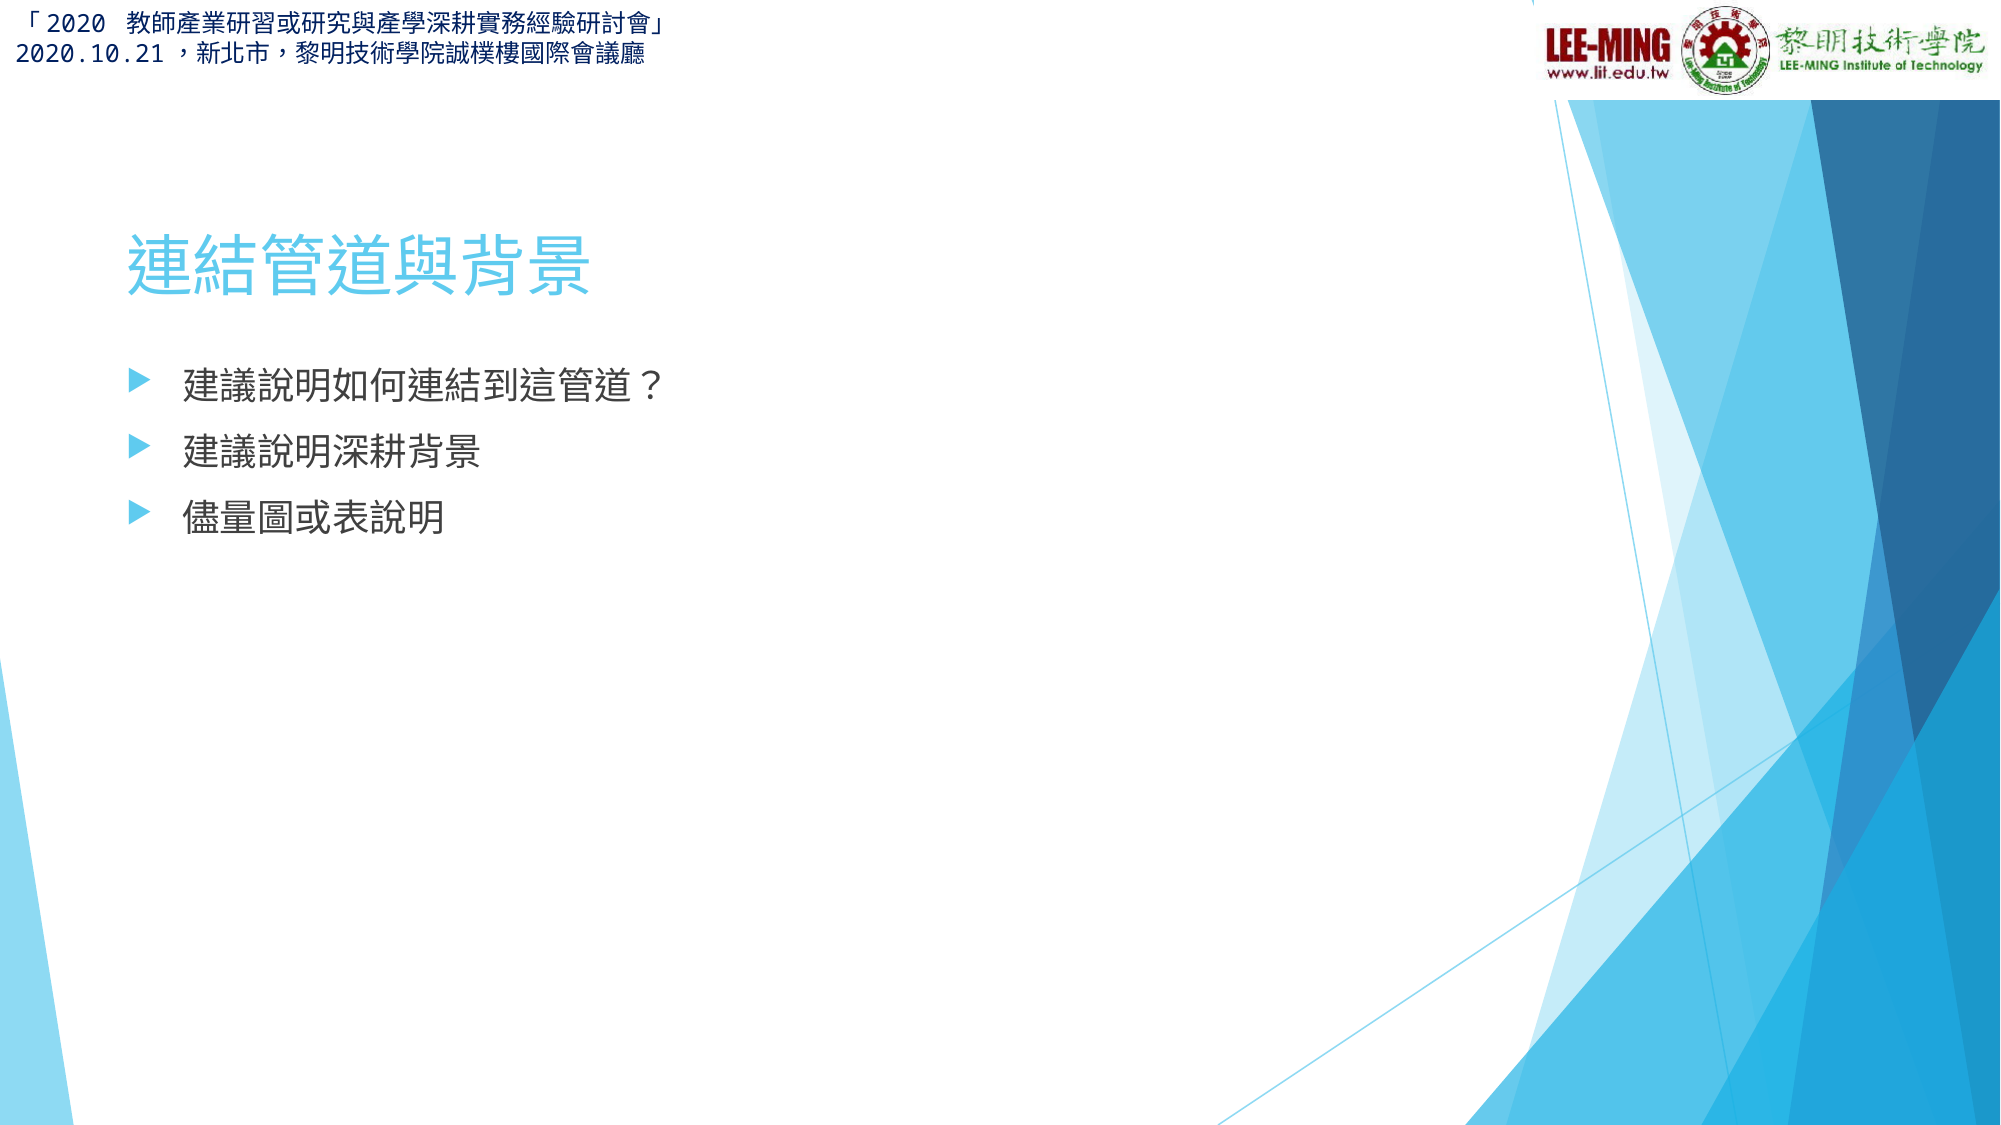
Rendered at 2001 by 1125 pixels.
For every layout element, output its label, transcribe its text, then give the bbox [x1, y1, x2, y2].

list 建議說明如何連結到這管道？ 建議說明深耕背景 儘量圖或表說明 [111, 354, 1522, 992]
title 連結管道與背景 [111, 216, 1522, 317]
